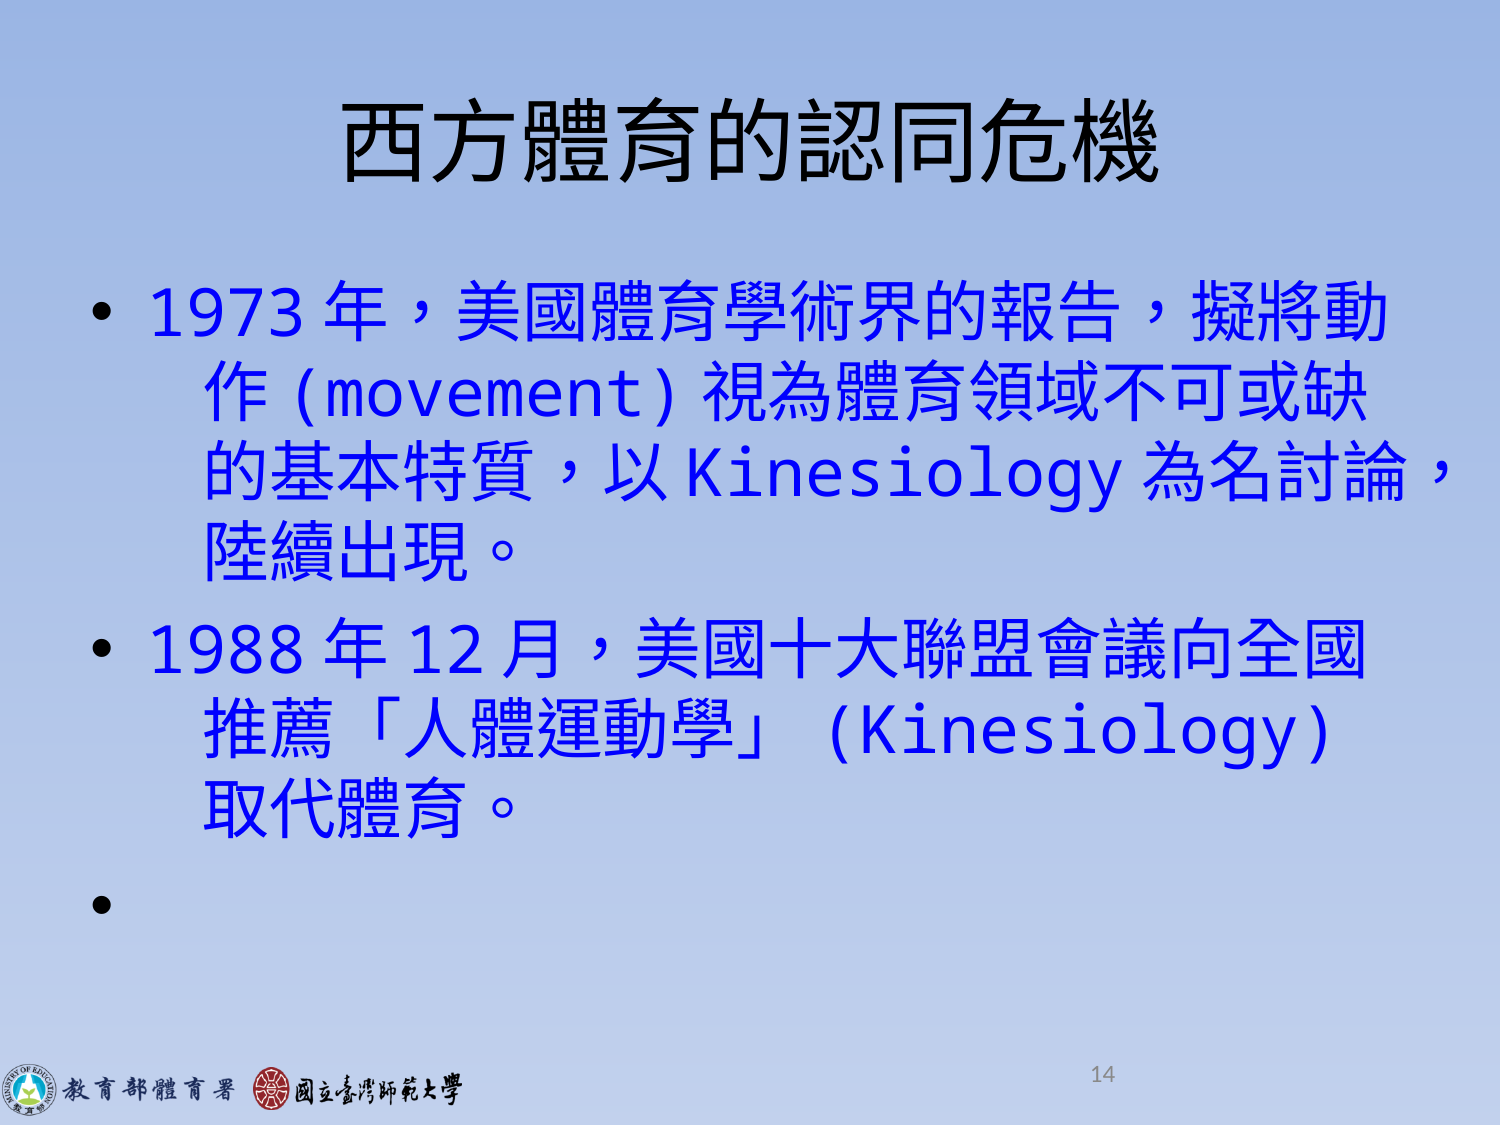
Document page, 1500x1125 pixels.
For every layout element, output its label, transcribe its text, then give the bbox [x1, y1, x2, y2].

title 西方體育的認同危機 [75, 45, 1426, 233]
list 1973年，美國體育學術界的報告，擬將動作(movement)視為體育領域不可或缺的基本特質，以Kinesiology為名討論，陸續出現。 1988年12月，美國十大聯盟會議向全國推薦「人體運動學」(Kinesiology)取代體育。 [75, 262, 1426, 1005]
text_box [1074, 1042, 1426, 1103]
